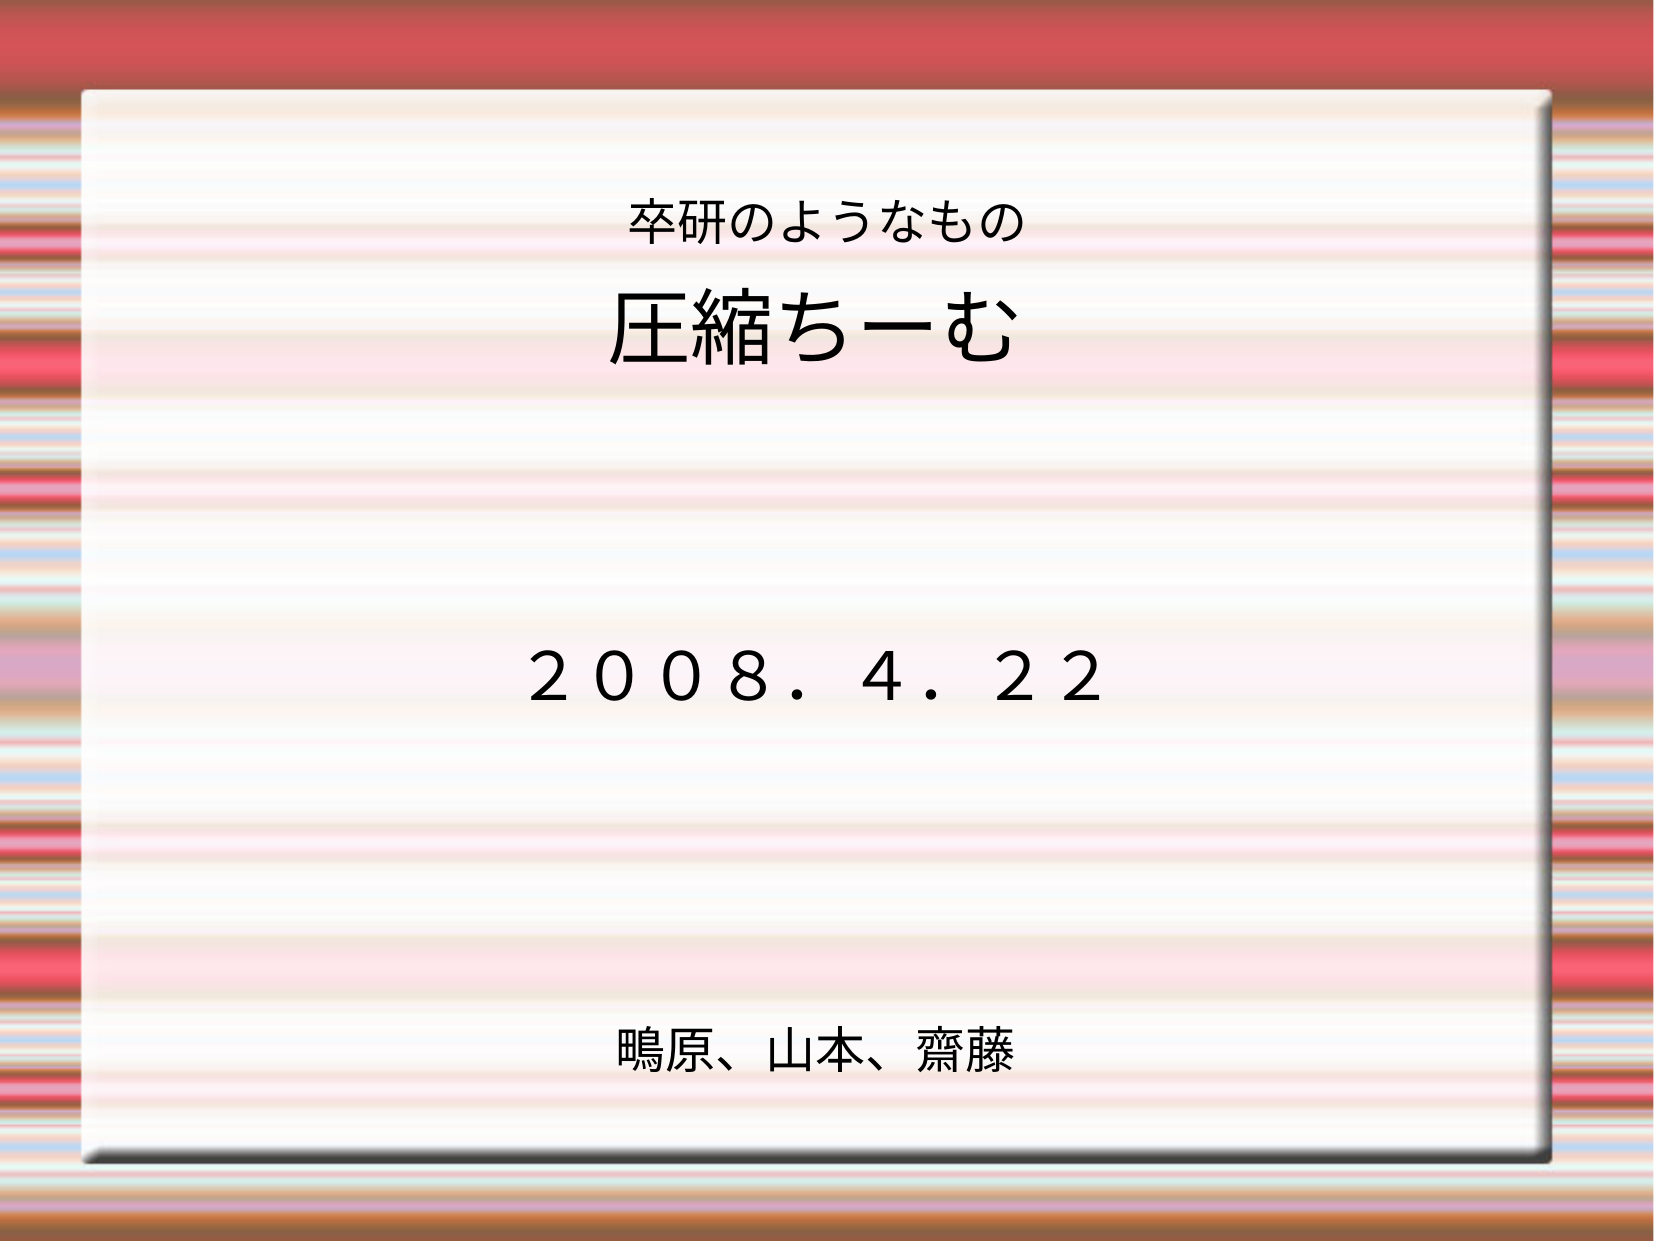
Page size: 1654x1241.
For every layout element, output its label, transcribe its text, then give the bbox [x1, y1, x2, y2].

subtitle 圧縮ちーむ ２００８．４．２２ 鴫原、山本、齋藤 [124, 281, 1506, 1063]
picture [0, 0, 1654, 1241]
title 卒研のようなもの [121, 114, 1534, 322]
